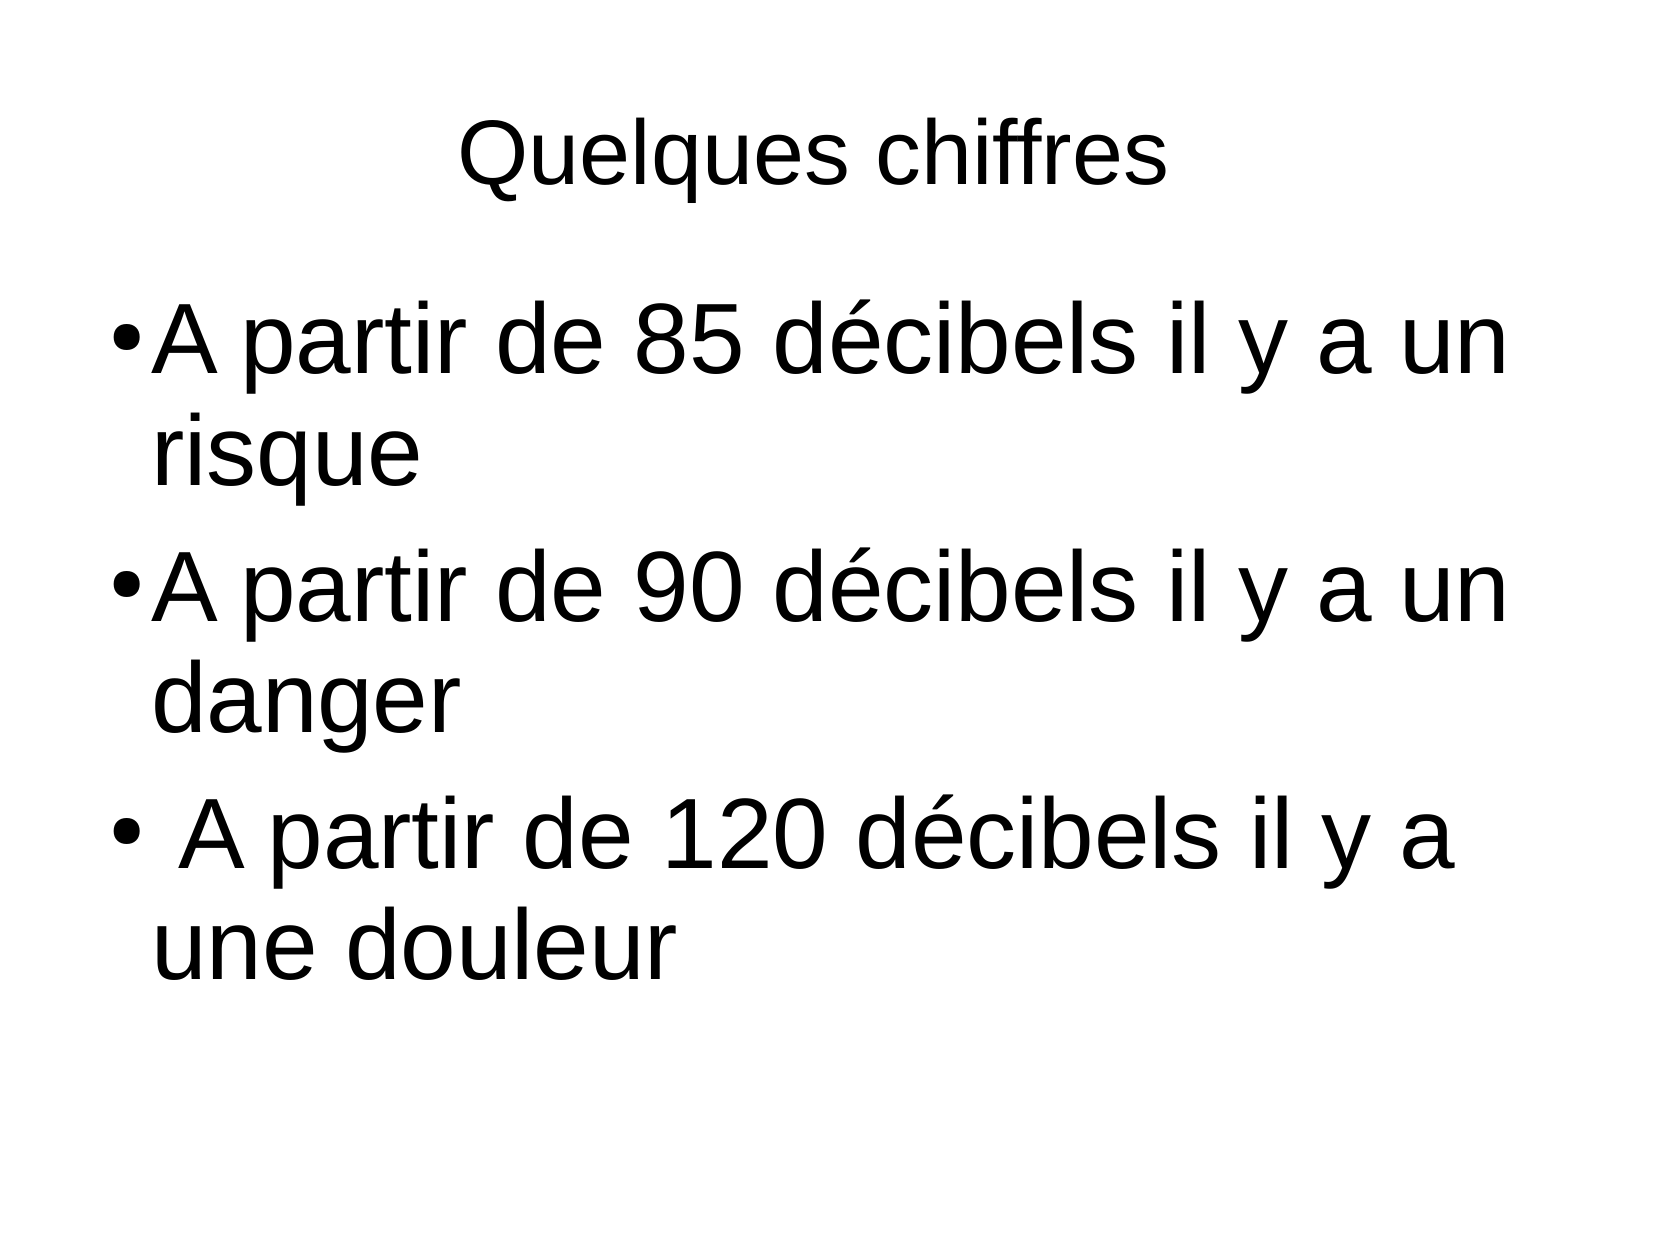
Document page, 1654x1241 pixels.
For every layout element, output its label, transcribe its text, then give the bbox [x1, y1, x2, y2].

title Quelques chiffres [82, 49, 1571, 257]
list A partir de 85 décibels il y a un risque A partir de 90 décibels il y a un danger A partir de 120 décibels il y a une douleur [94, 283, 1583, 1003]
